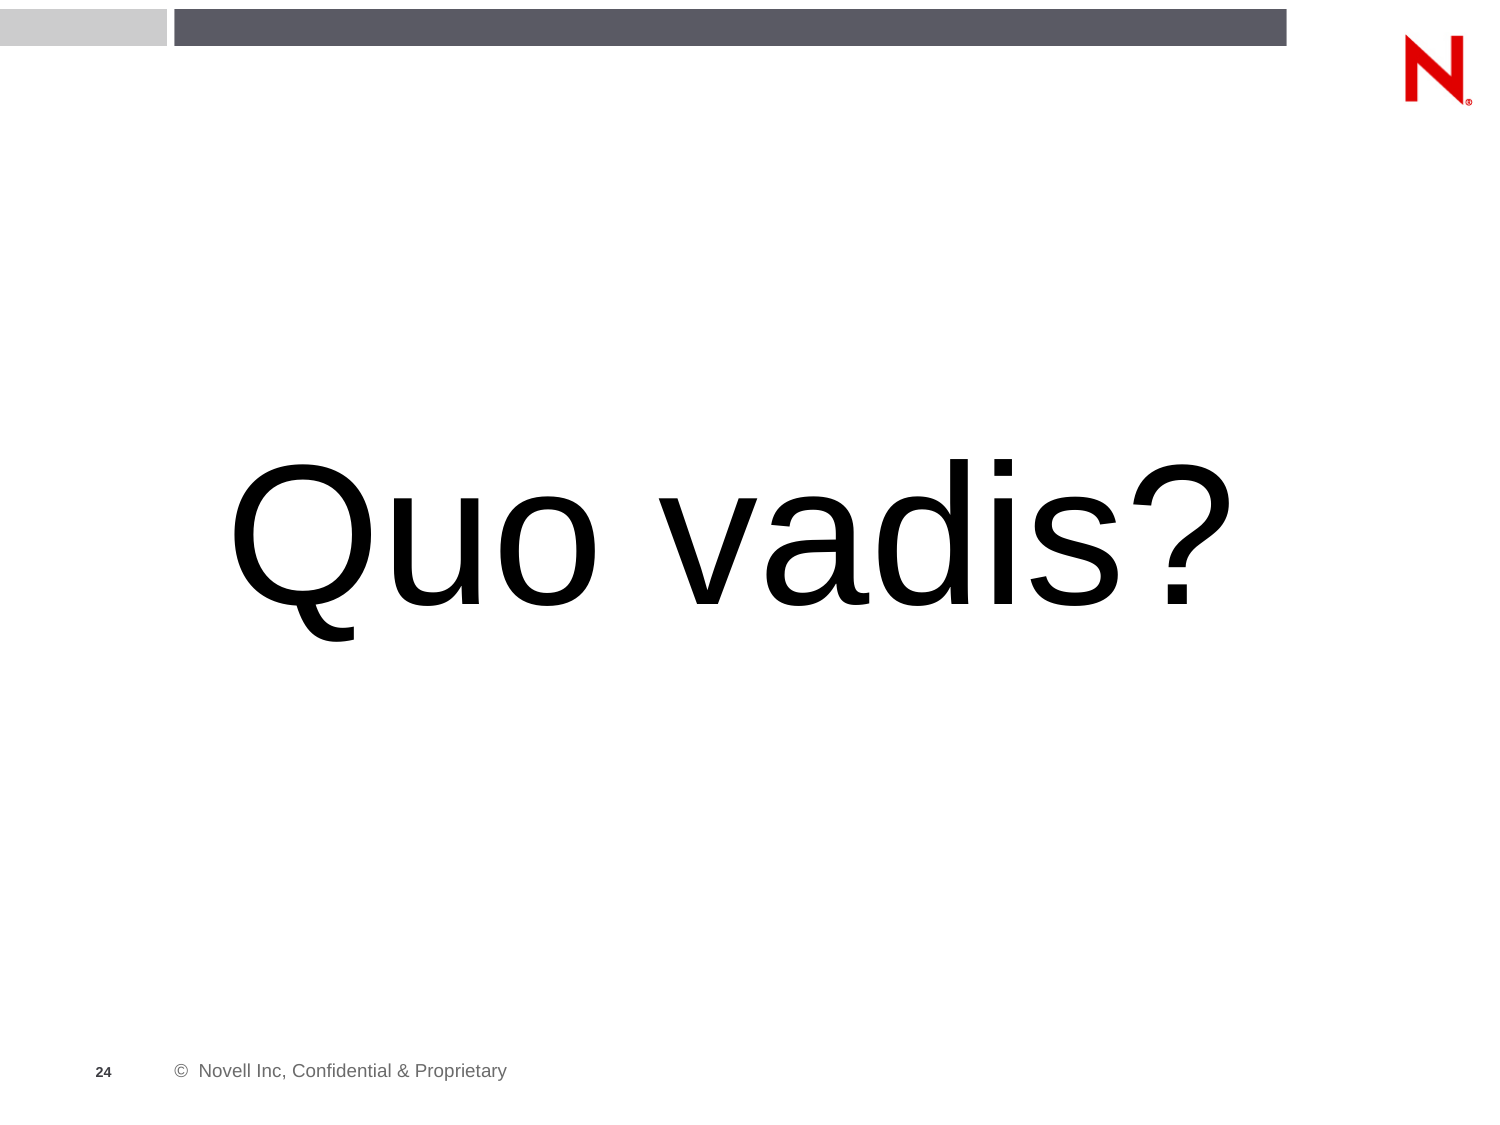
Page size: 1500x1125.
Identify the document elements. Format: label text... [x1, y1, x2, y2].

picture [1403, 32, 1473, 107]
text_box Quo vadis? [225, 412, 1238, 637]
